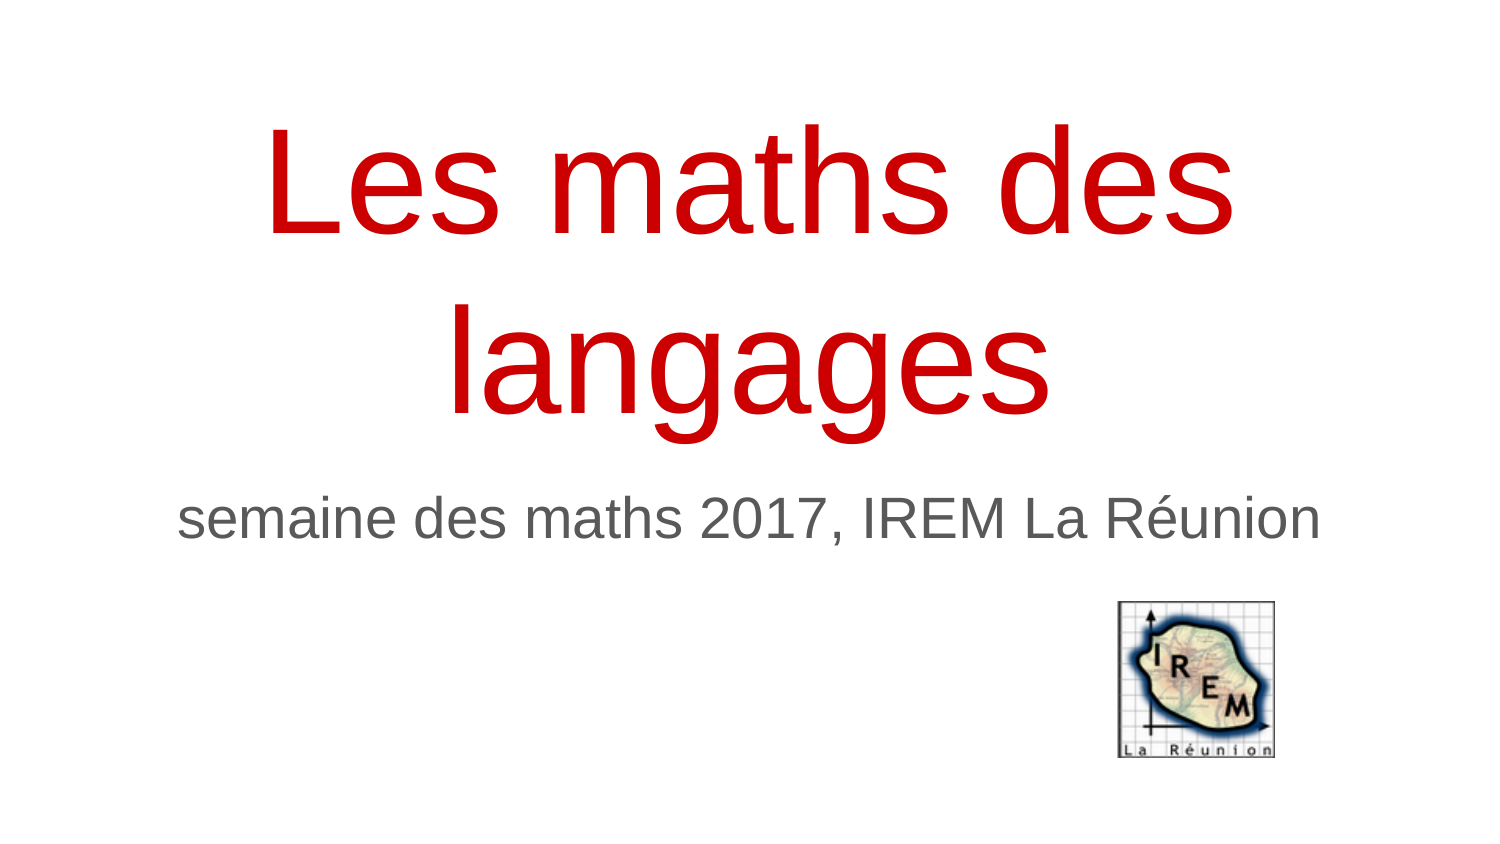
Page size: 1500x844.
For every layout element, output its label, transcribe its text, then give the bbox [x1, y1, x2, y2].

title Les maths des langages [51, 122, 1449, 459]
subtitle semaine des maths 2017, IREM La Réunion [51, 464, 1449, 595]
picture [1113, 601, 1276, 758]
